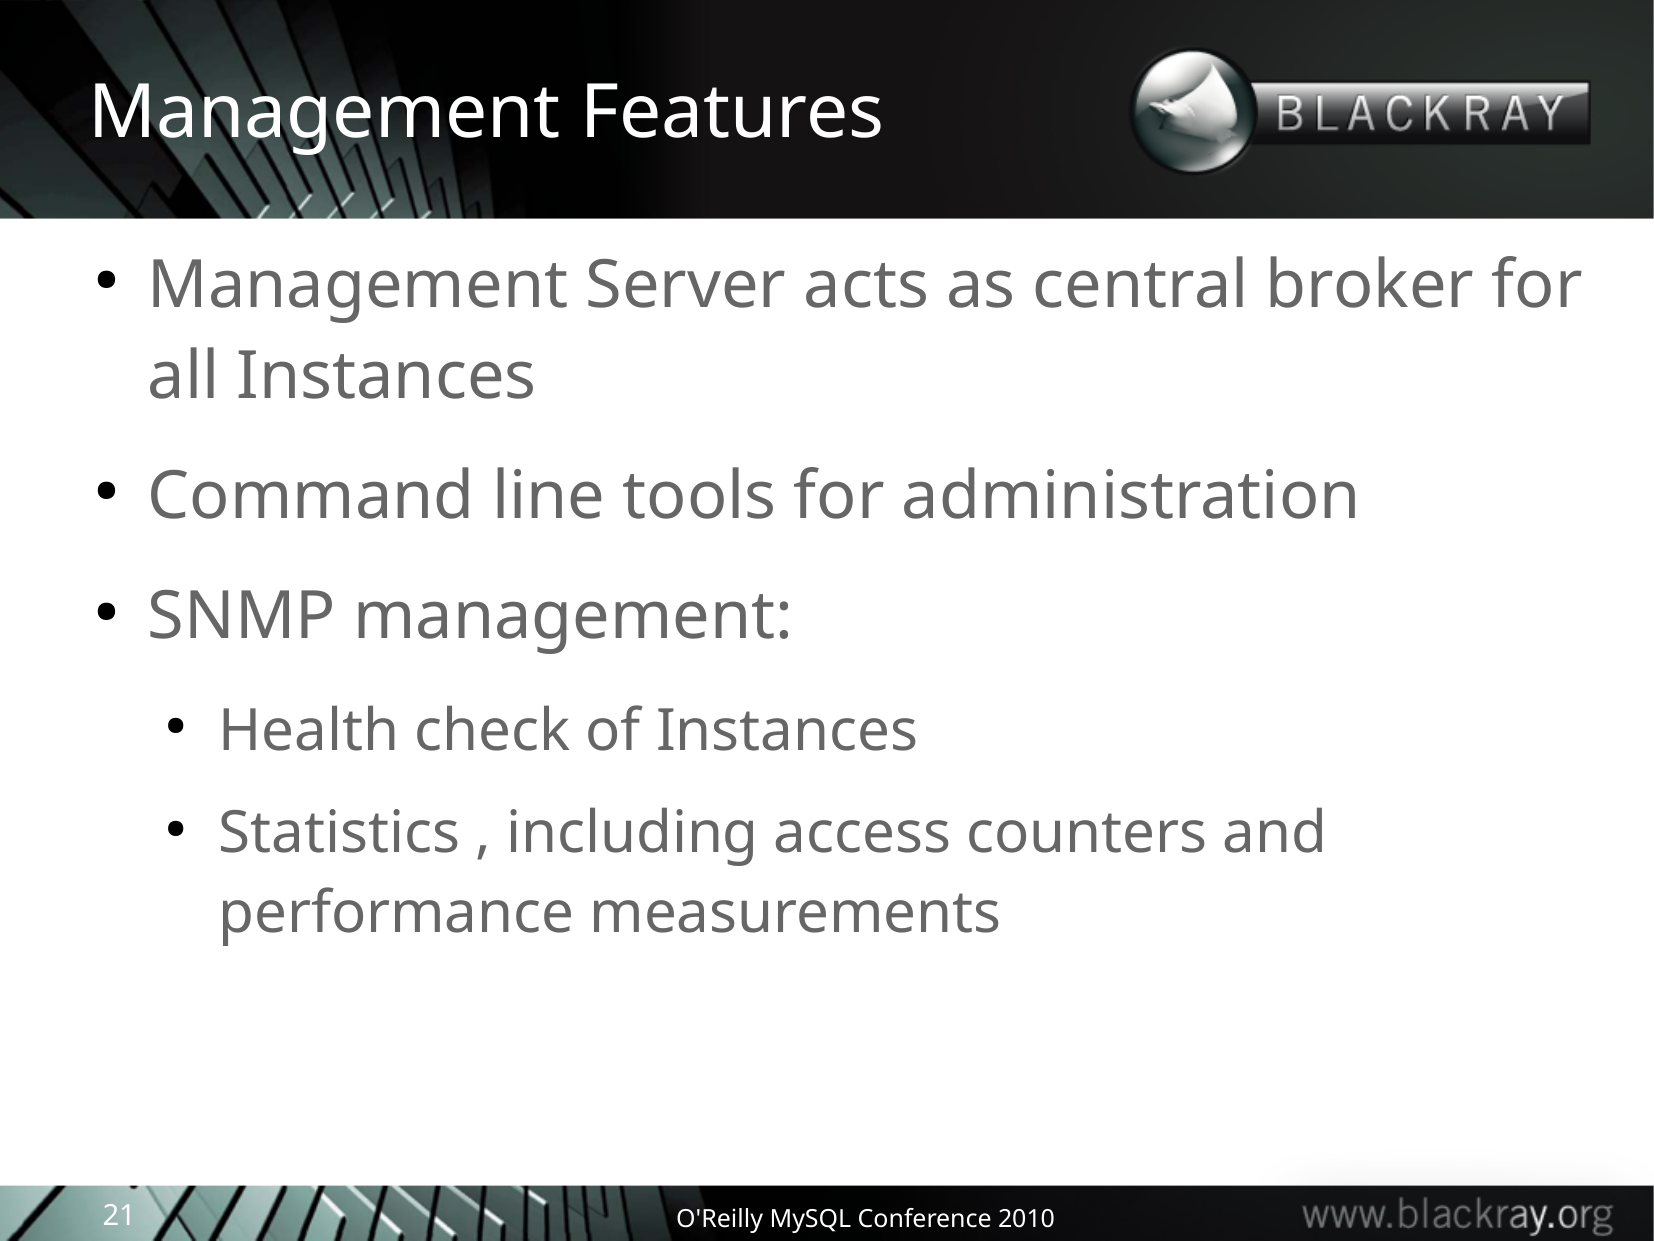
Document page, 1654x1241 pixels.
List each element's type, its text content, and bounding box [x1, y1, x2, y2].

picture [0, 0, 1654, 1241]
list Management Server acts as central broker for all Instances Command line tools for administration SNMP management: Health check of Instances Statistics , including access counters and performance measurements [76, 236, 1625, 1137]
title Management Features [88, 46, 1577, 170]
